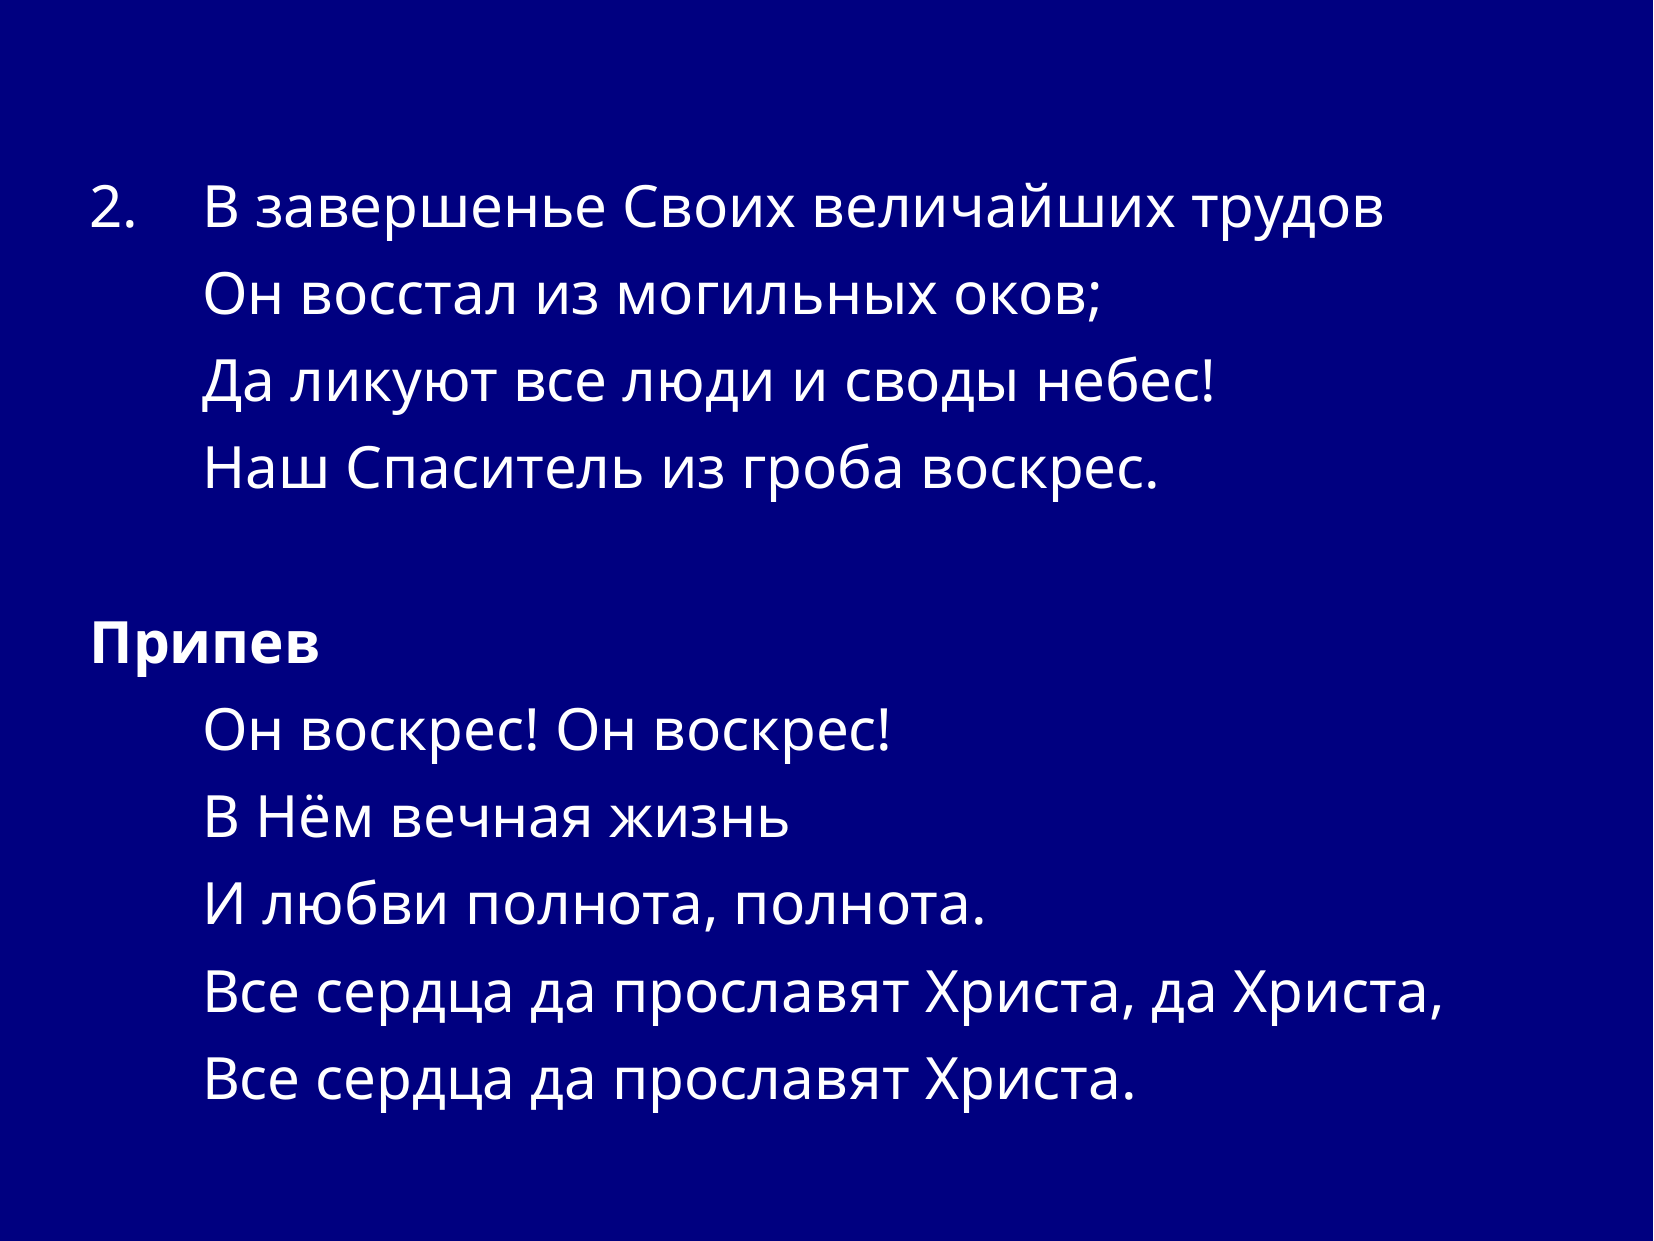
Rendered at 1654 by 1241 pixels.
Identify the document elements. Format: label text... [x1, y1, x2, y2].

text_box 2. В завершенье Своих величайших трудов Он восстал из могильных оков; Да ликуют все люди и своды небес! Наш Спаситель из гроба воскрес. Припев Он воскрес! Он воскрес! В Нём вечная жизнь И любви полнота, полнота. Все сердца да прославят Христа, да Христа, Все сердца да прославят Христа. [75, 150, 1576, 1163]
